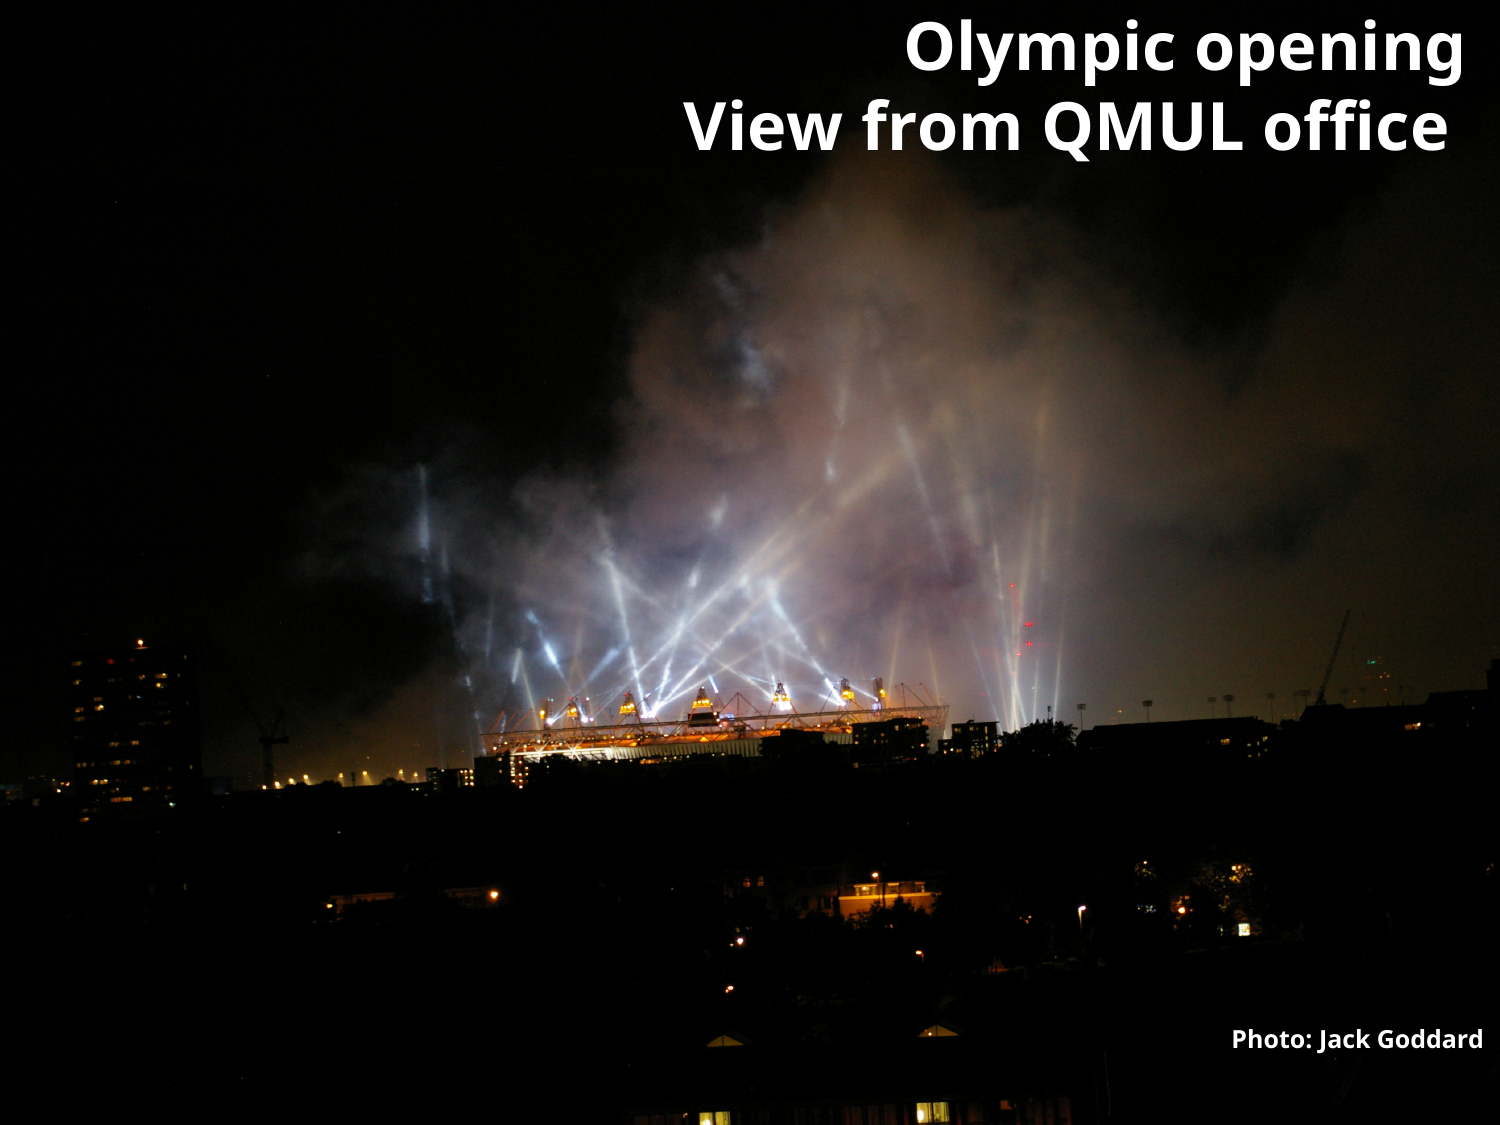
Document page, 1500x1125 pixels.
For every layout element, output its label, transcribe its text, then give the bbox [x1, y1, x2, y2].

title Olympic opening View from QMUL office [413, 0, 1483, 172]
text_box Photo: Jack Goddard [1181, 1015, 1499, 1062]
picture [0, 0, 1500, 1125]
